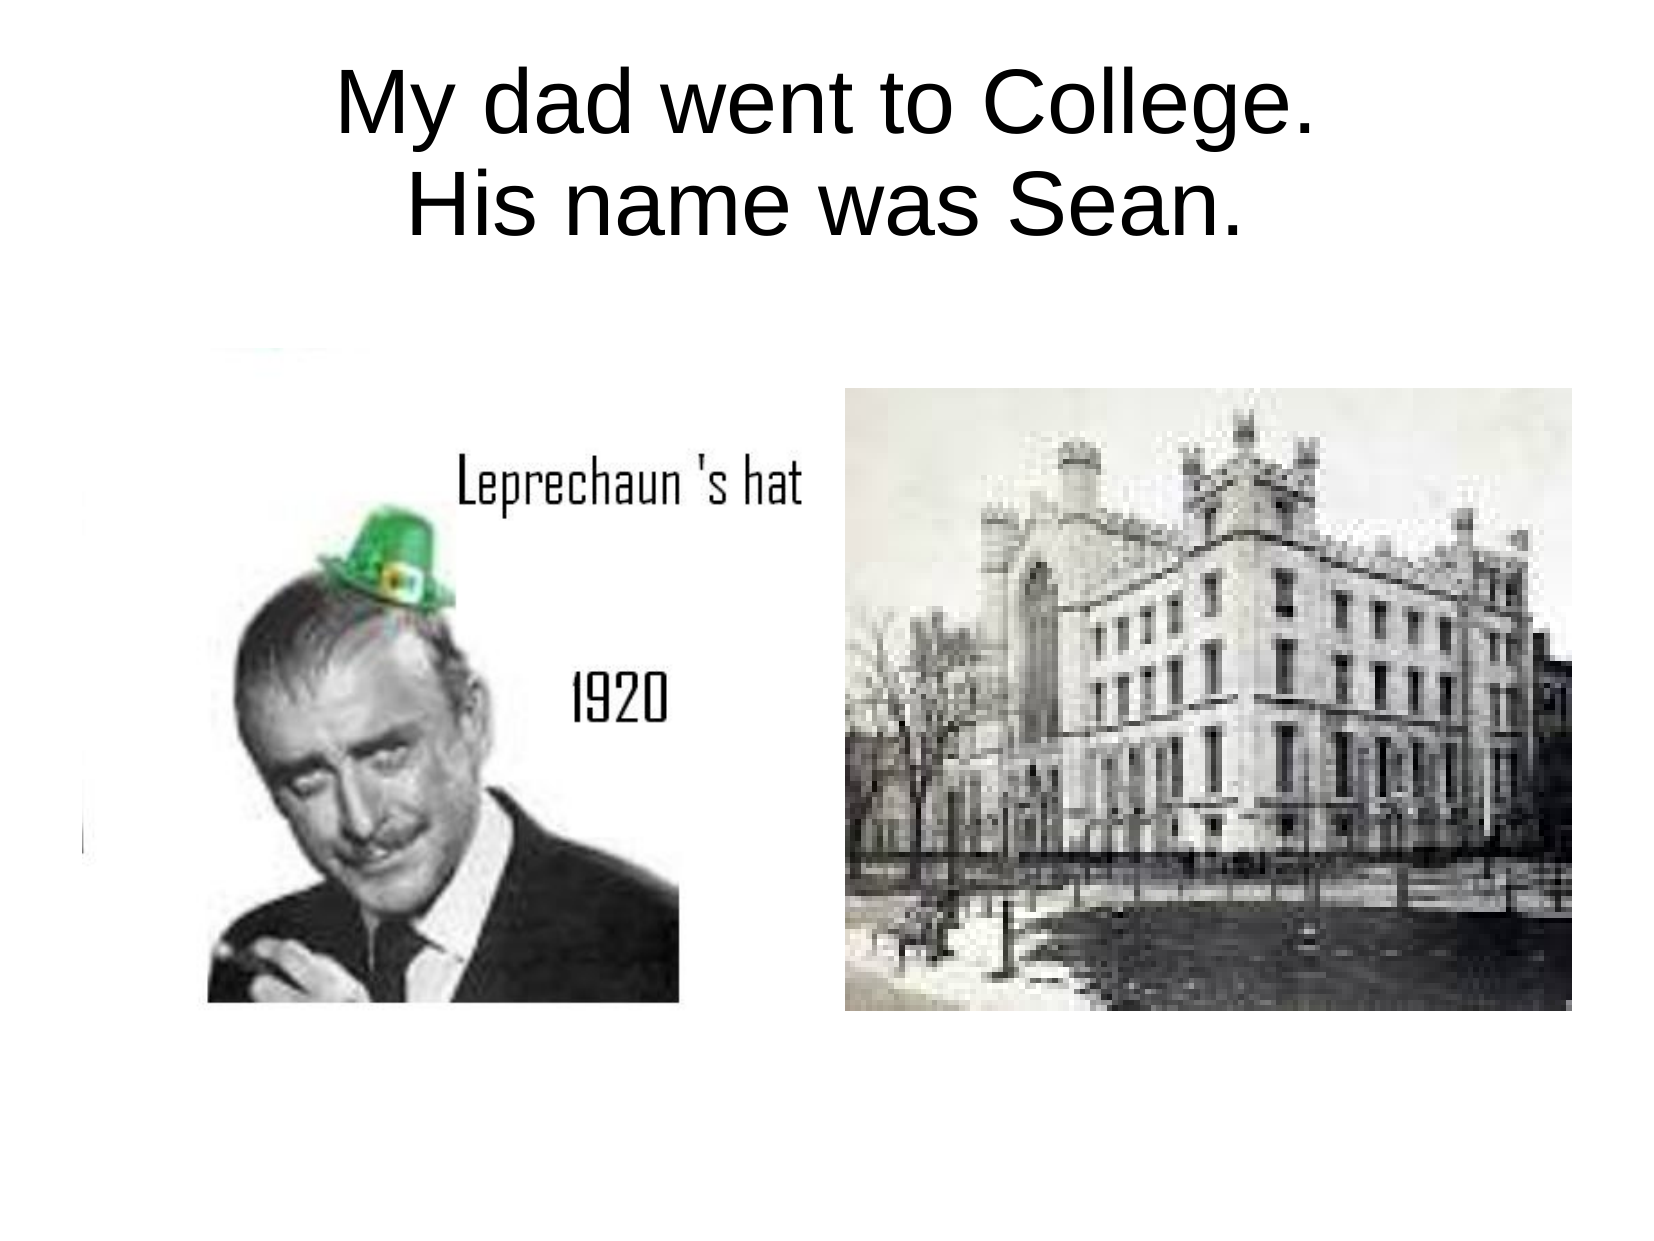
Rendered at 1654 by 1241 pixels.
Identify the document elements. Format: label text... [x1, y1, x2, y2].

picture [82, 348, 809, 1050]
picture [845, 388, 1572, 1011]
title My dad went to College. His name was Sean. [82, 49, 1571, 257]
